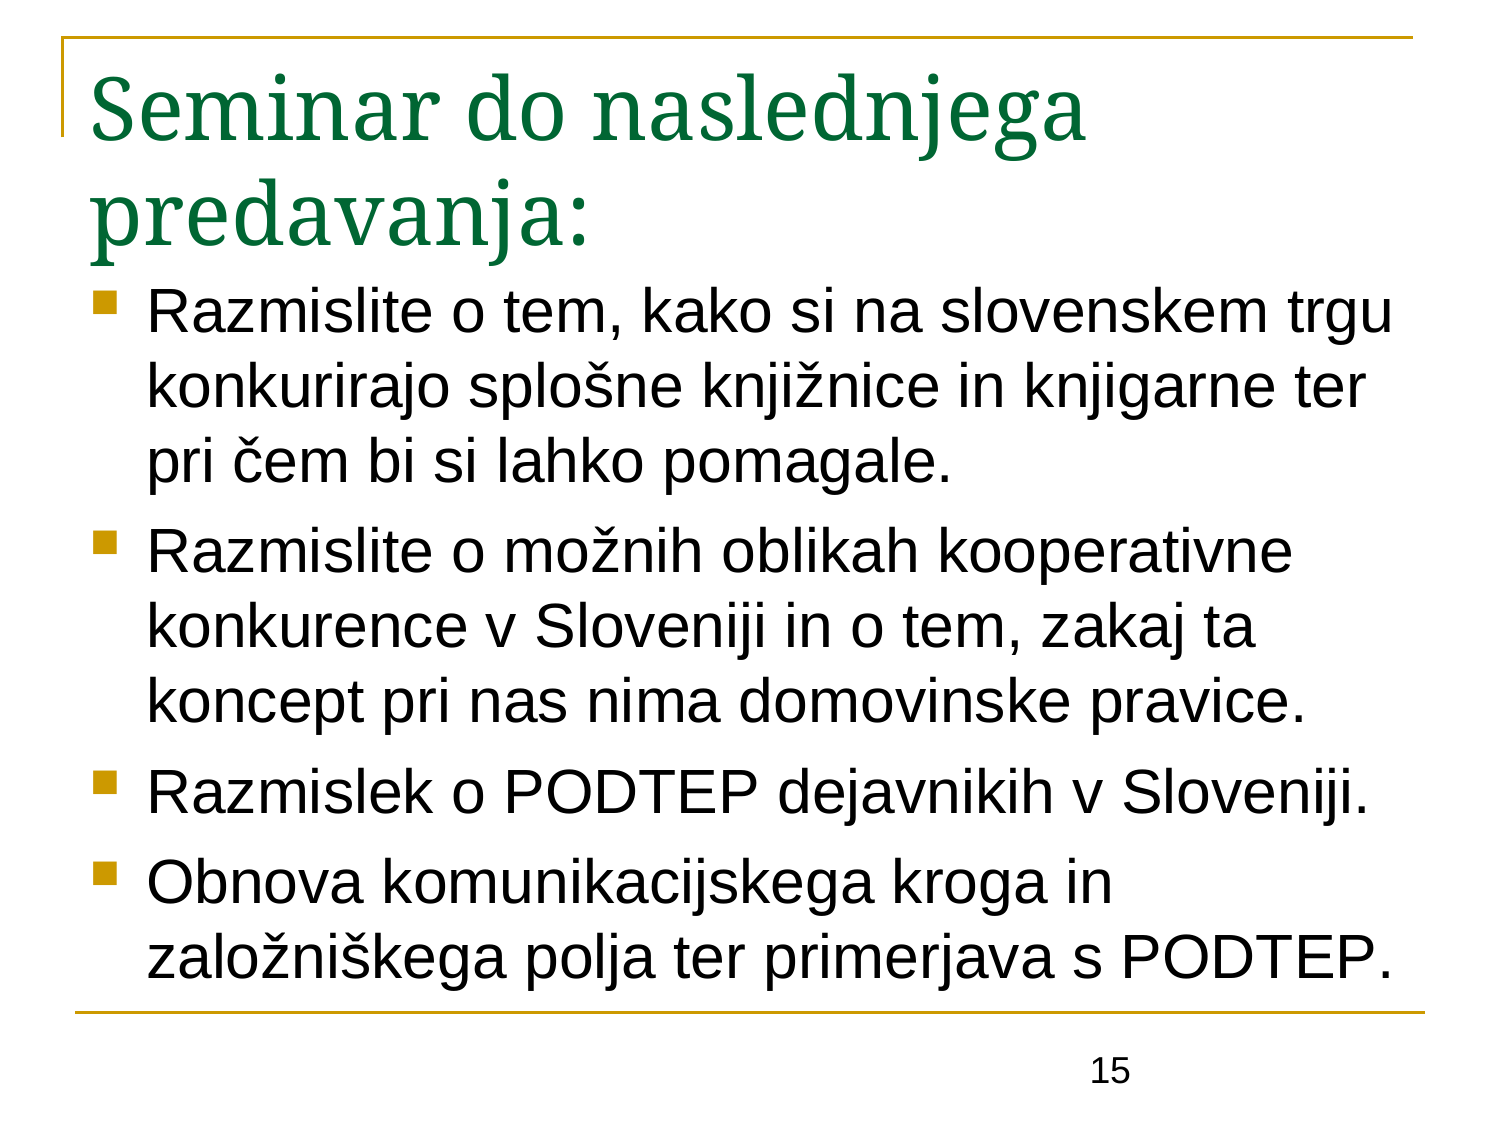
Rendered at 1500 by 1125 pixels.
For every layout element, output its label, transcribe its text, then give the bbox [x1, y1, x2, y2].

title Seminar do naslednjega predavanja: [75, 45, 1426, 233]
list Razmislite o tem, kako si na slovenskem trgu konkurirajo splošne knjižnice in knjigarne ter pri čem bi si lahko pomagale. Razmislite o možnih oblikah kooperativne konkurence v Sloveniji in o tem, zakaj ta koncept pri nas nima domovinske pravice. Razmislek o PODTEP dejavnikih v Sloveniji. Obnova komunikacijskega kroga in založniškega polja ter primerjava s PODTEP. [75, 262, 1426, 1090]
